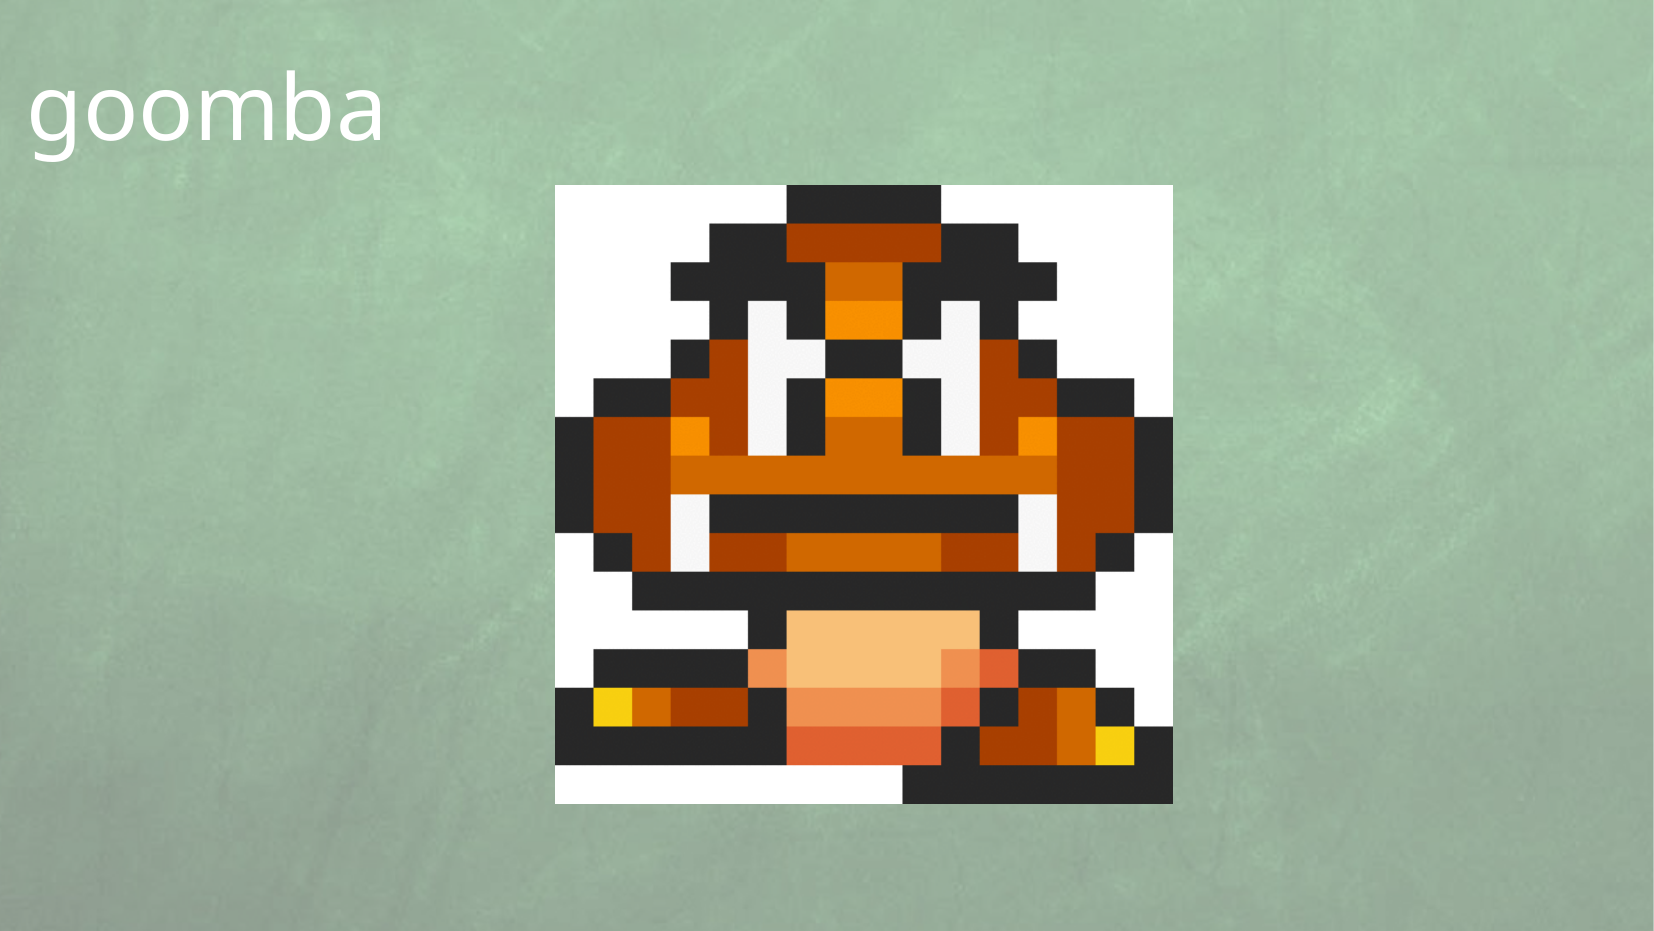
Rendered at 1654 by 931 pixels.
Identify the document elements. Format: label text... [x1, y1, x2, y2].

text_box goomba [11, 35, 1536, 183]
picture [555, 185, 1173, 804]
